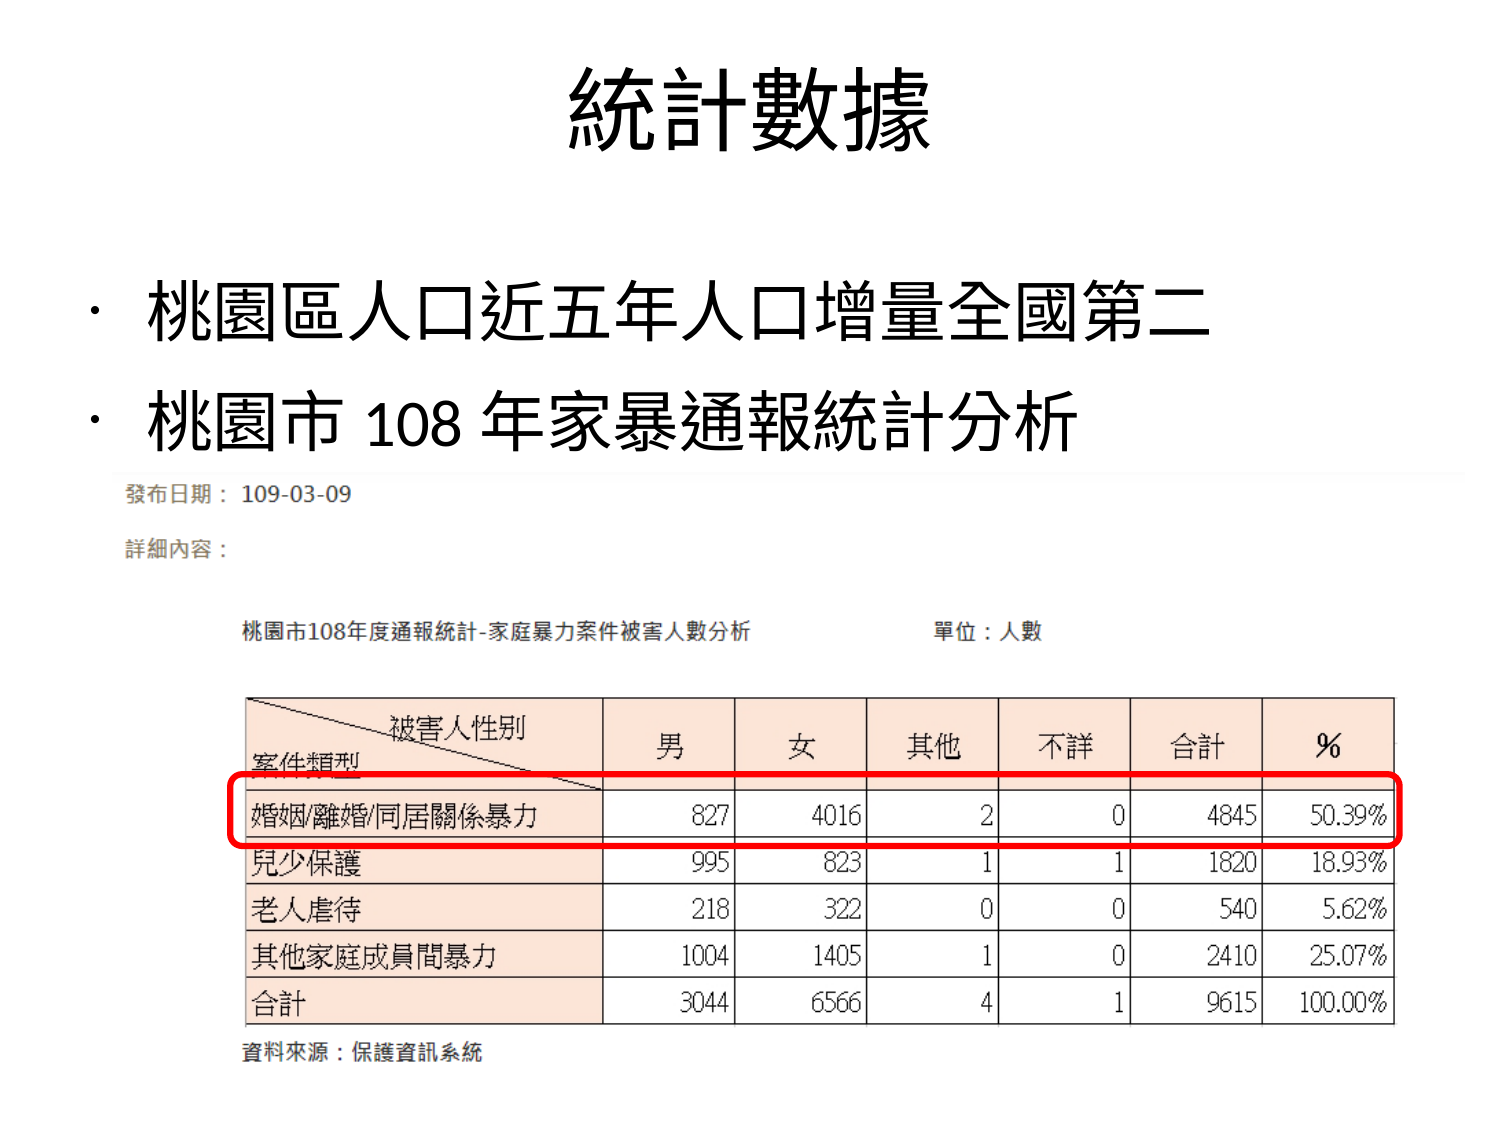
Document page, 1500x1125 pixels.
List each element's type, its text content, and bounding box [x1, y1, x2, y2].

title 統計數據 [75, 45, 1425, 233]
picture [112, 472, 1465, 1077]
list 桃園區人口近五年人口增量全國第二 桃園市108年家暴通報統計分析 [75, 262, 1425, 1005]
